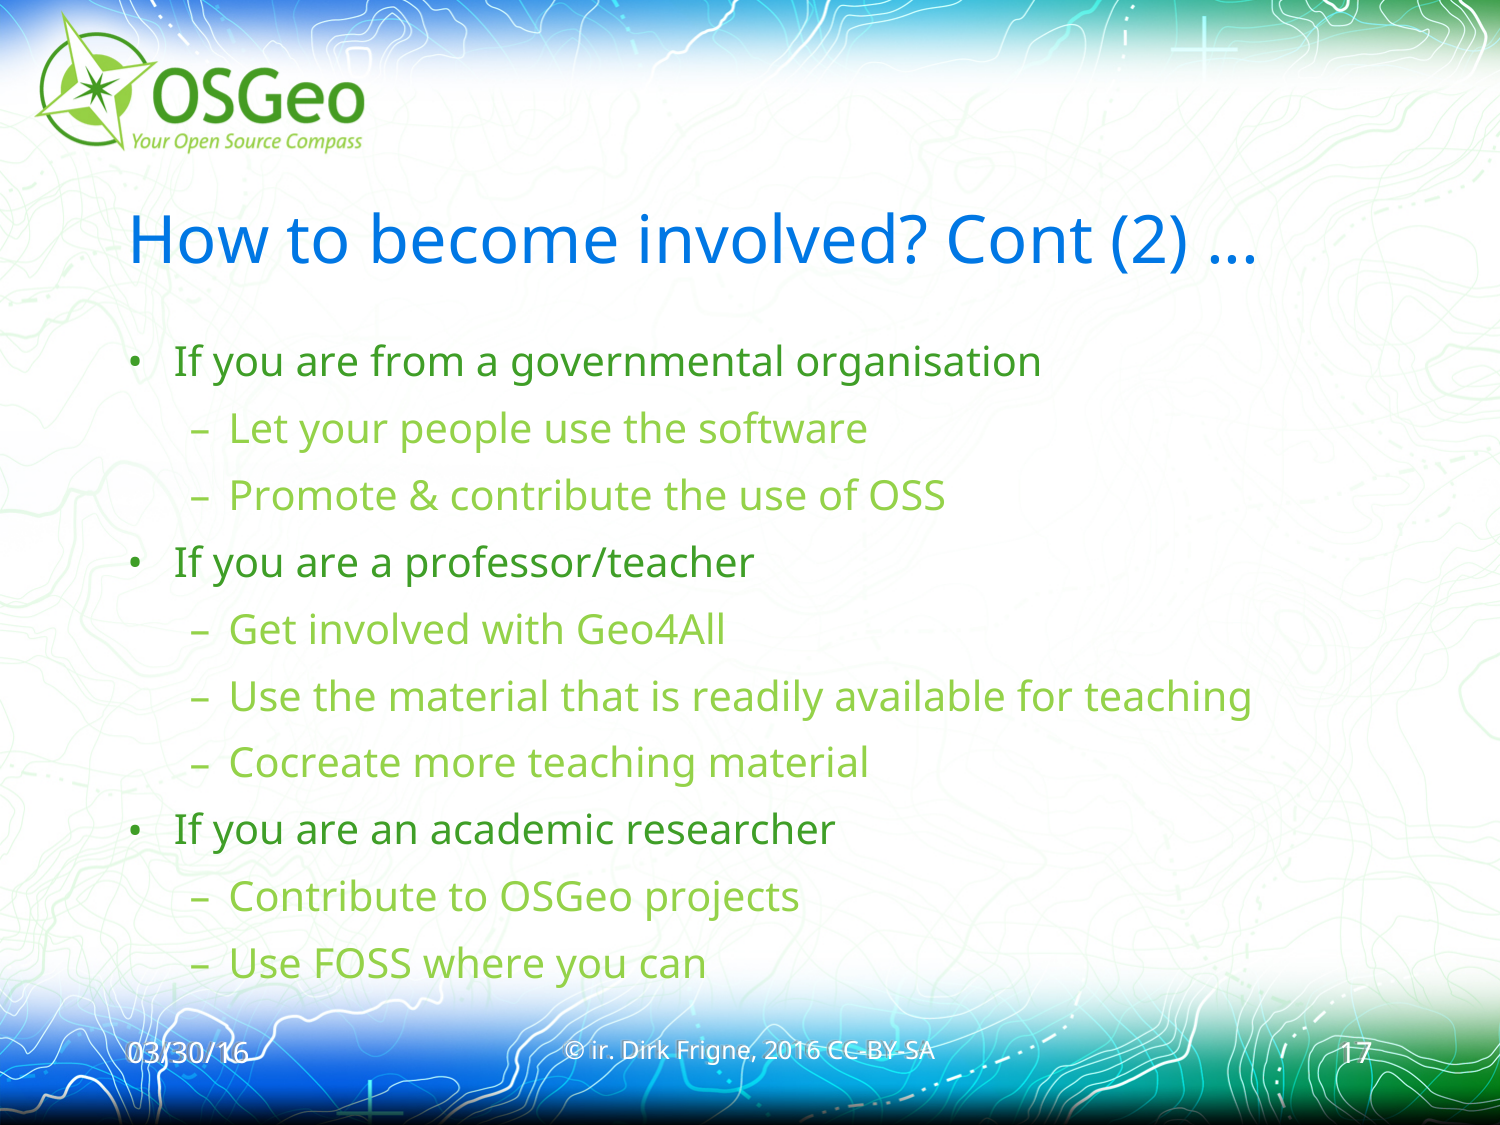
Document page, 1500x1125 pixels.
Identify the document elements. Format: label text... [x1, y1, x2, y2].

list If you are from a governmental organisation Let your people use the software Promote & contribute the use of OSS If you are a professor/teacher Get involved with Geo4All Use the material that is readily available for teaching Cocreate more teaching material If you are an academic researcher Contribute to OSGeo projects Use FOSS where you can [112, 324, 1388, 1000]
title How to become involved? Cont (2) ... [112, 187, 1388, 288]
picture [0, 0, 1500, 1125]
